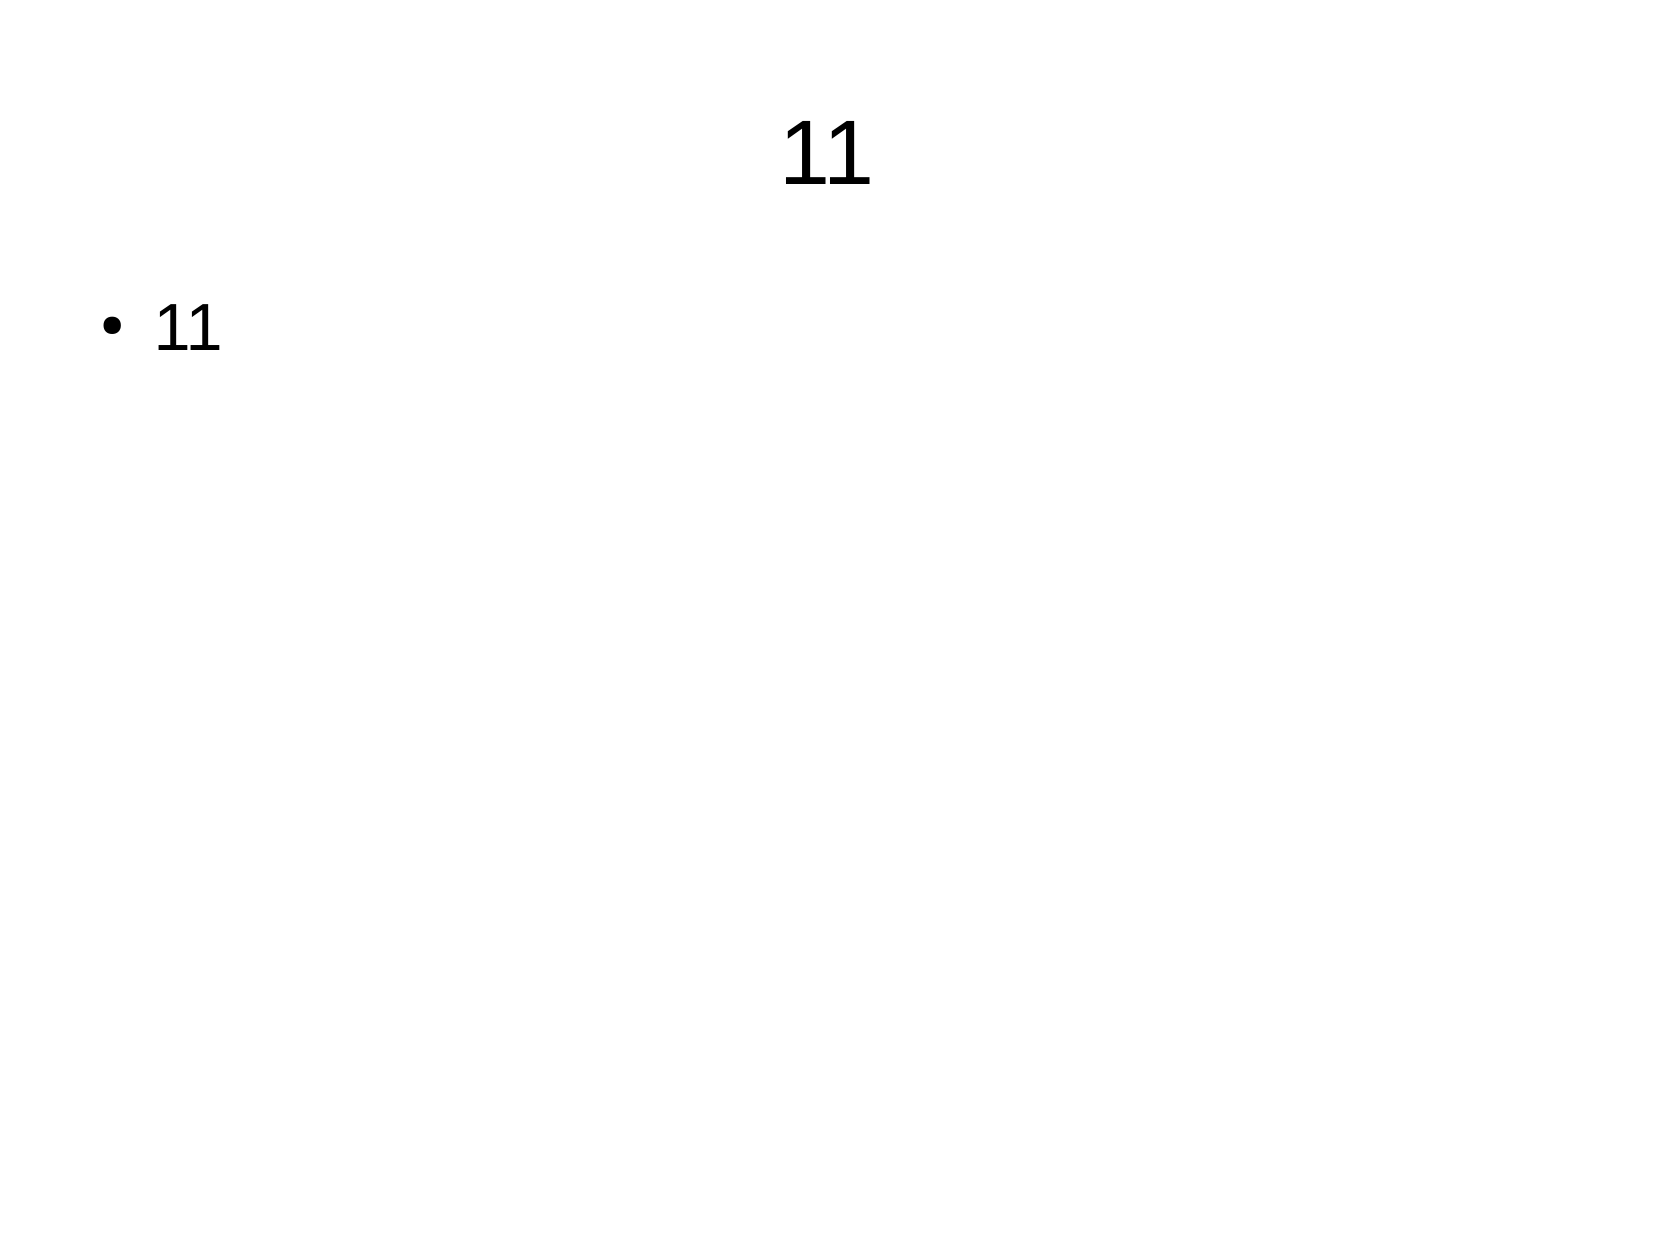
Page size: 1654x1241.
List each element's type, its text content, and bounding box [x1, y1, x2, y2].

list <number> [82, 290, 1571, 1109]
title <number> [82, 49, 1571, 257]
